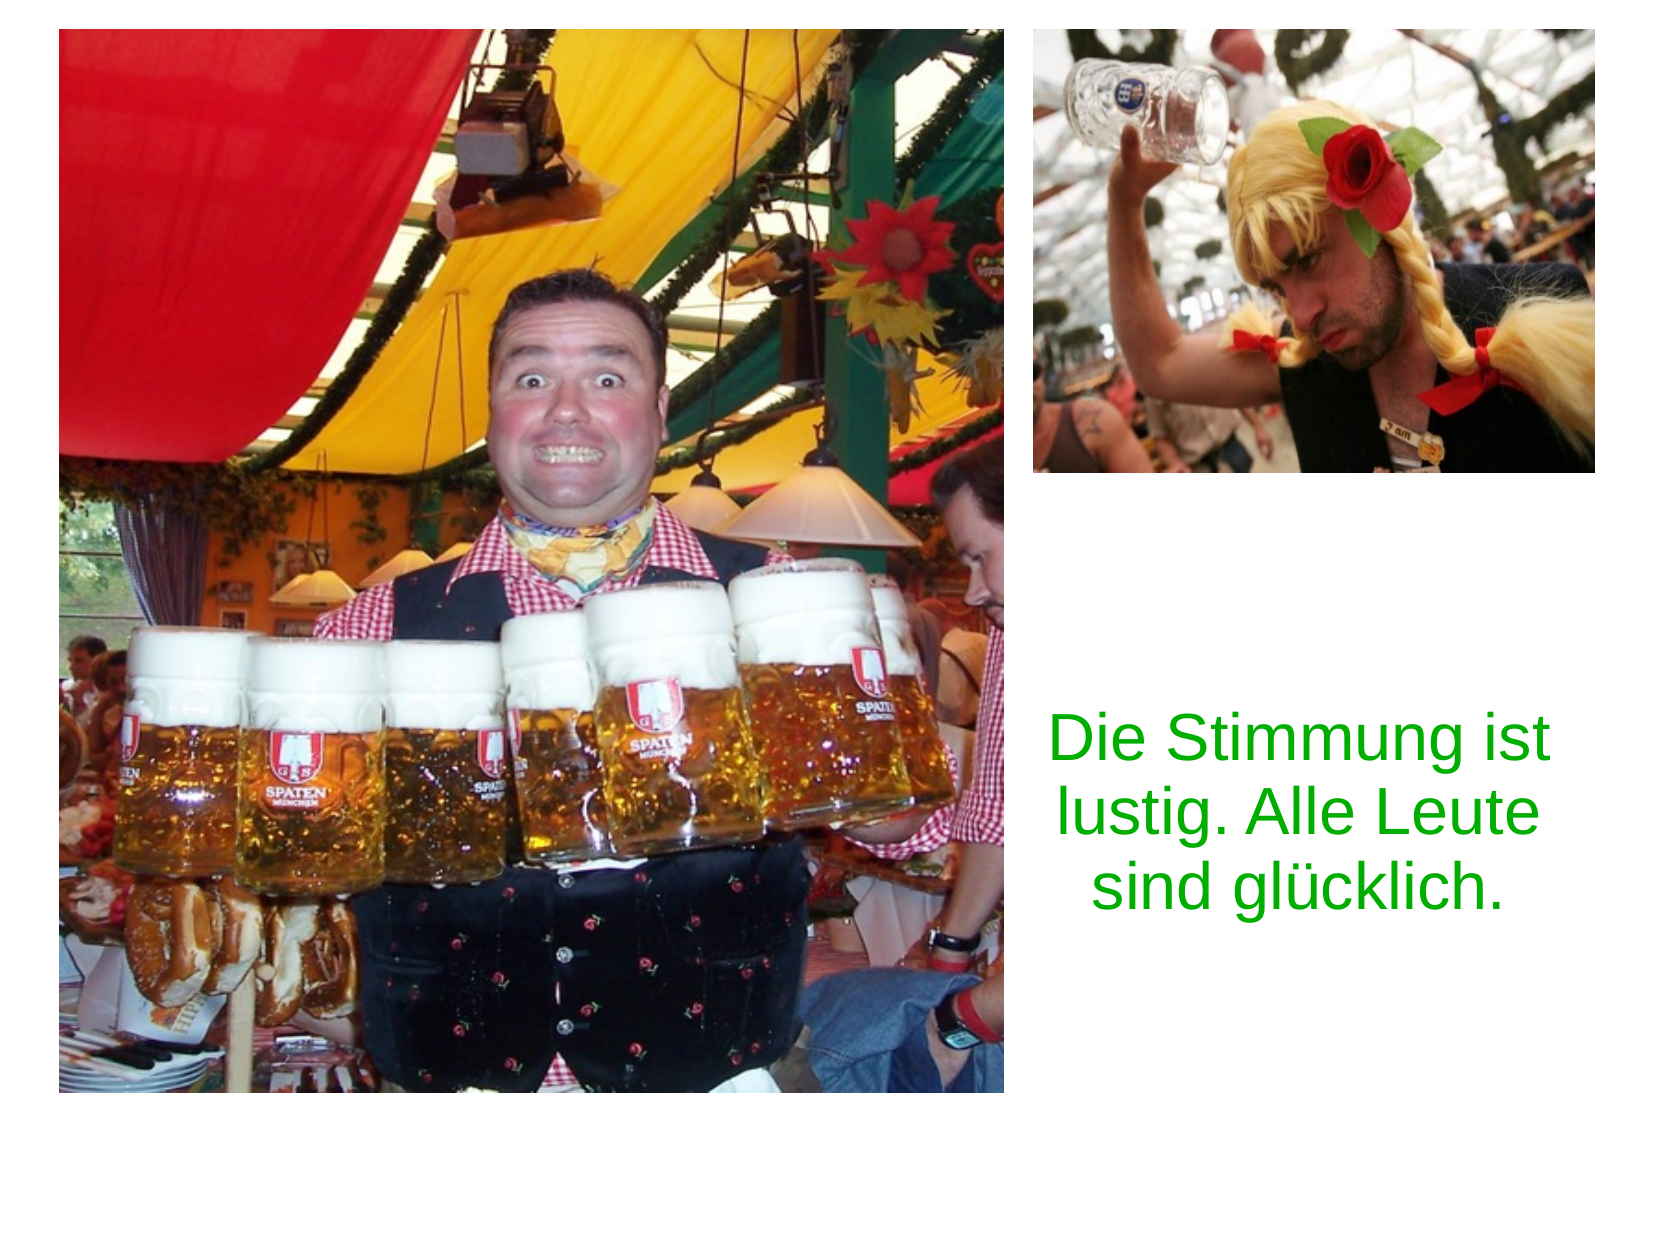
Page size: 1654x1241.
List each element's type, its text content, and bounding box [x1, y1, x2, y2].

subtitle Die Stimmung ist lustig. Alle Leute sind glücklich. [1033, 473, 1565, 1152]
picture [59, 29, 1004, 1093]
picture [1033, 29, 1595, 473]
